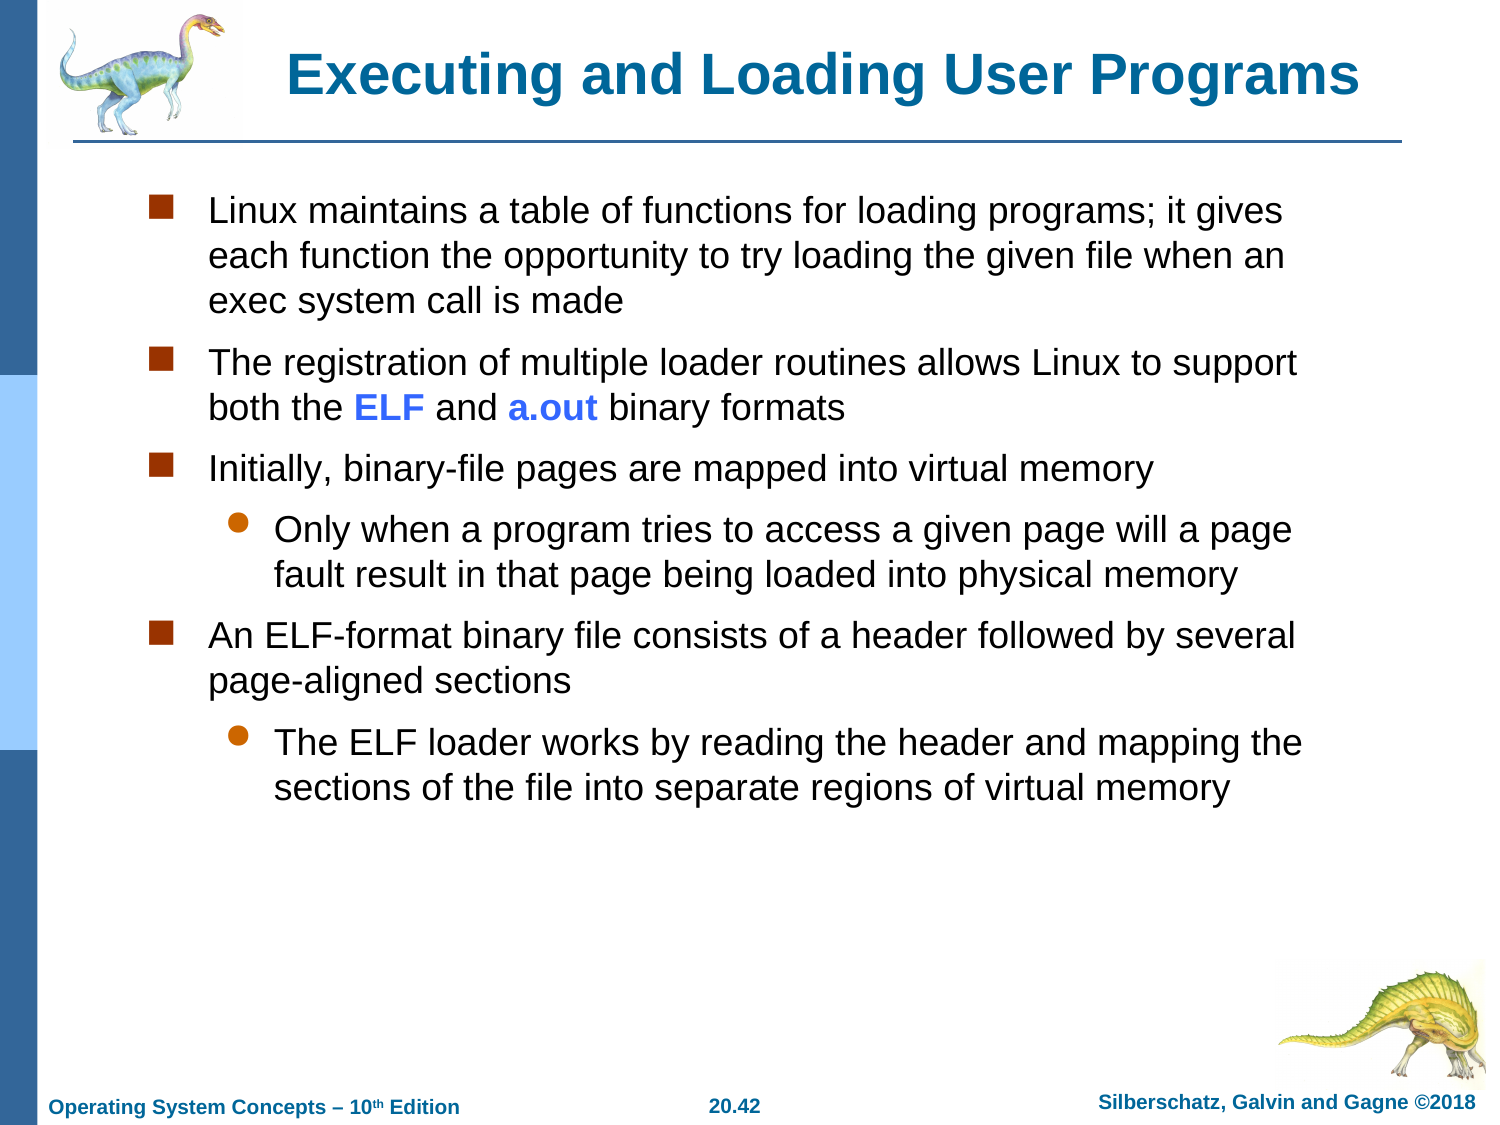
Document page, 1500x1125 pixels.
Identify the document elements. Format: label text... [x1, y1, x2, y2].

picture [1275, 959, 1486, 1090]
title Executing and Loading User Programs [186, 0, 1462, 114]
picture [1415, 1094, 1423, 1099]
list Linux maintains a table of functions for loading programs; it gives each function the opportunity to try loading the given file when an exec system call is made The registration of multiple loader routines allows Linux to support both the ELF and a.out binary formats Initially, binary-file pages are mapped into virtual memory Only when a program tries to access a given page will a page fault result in that page being loaded into physical memory An ELF-format binary file consists of a header followed by several page-aligned sections The ELF loader works by reading the header and mapping the sections of the file into separate regions of virtual memory [136, 178, 1324, 922]
picture [46, 0, 243, 149]
